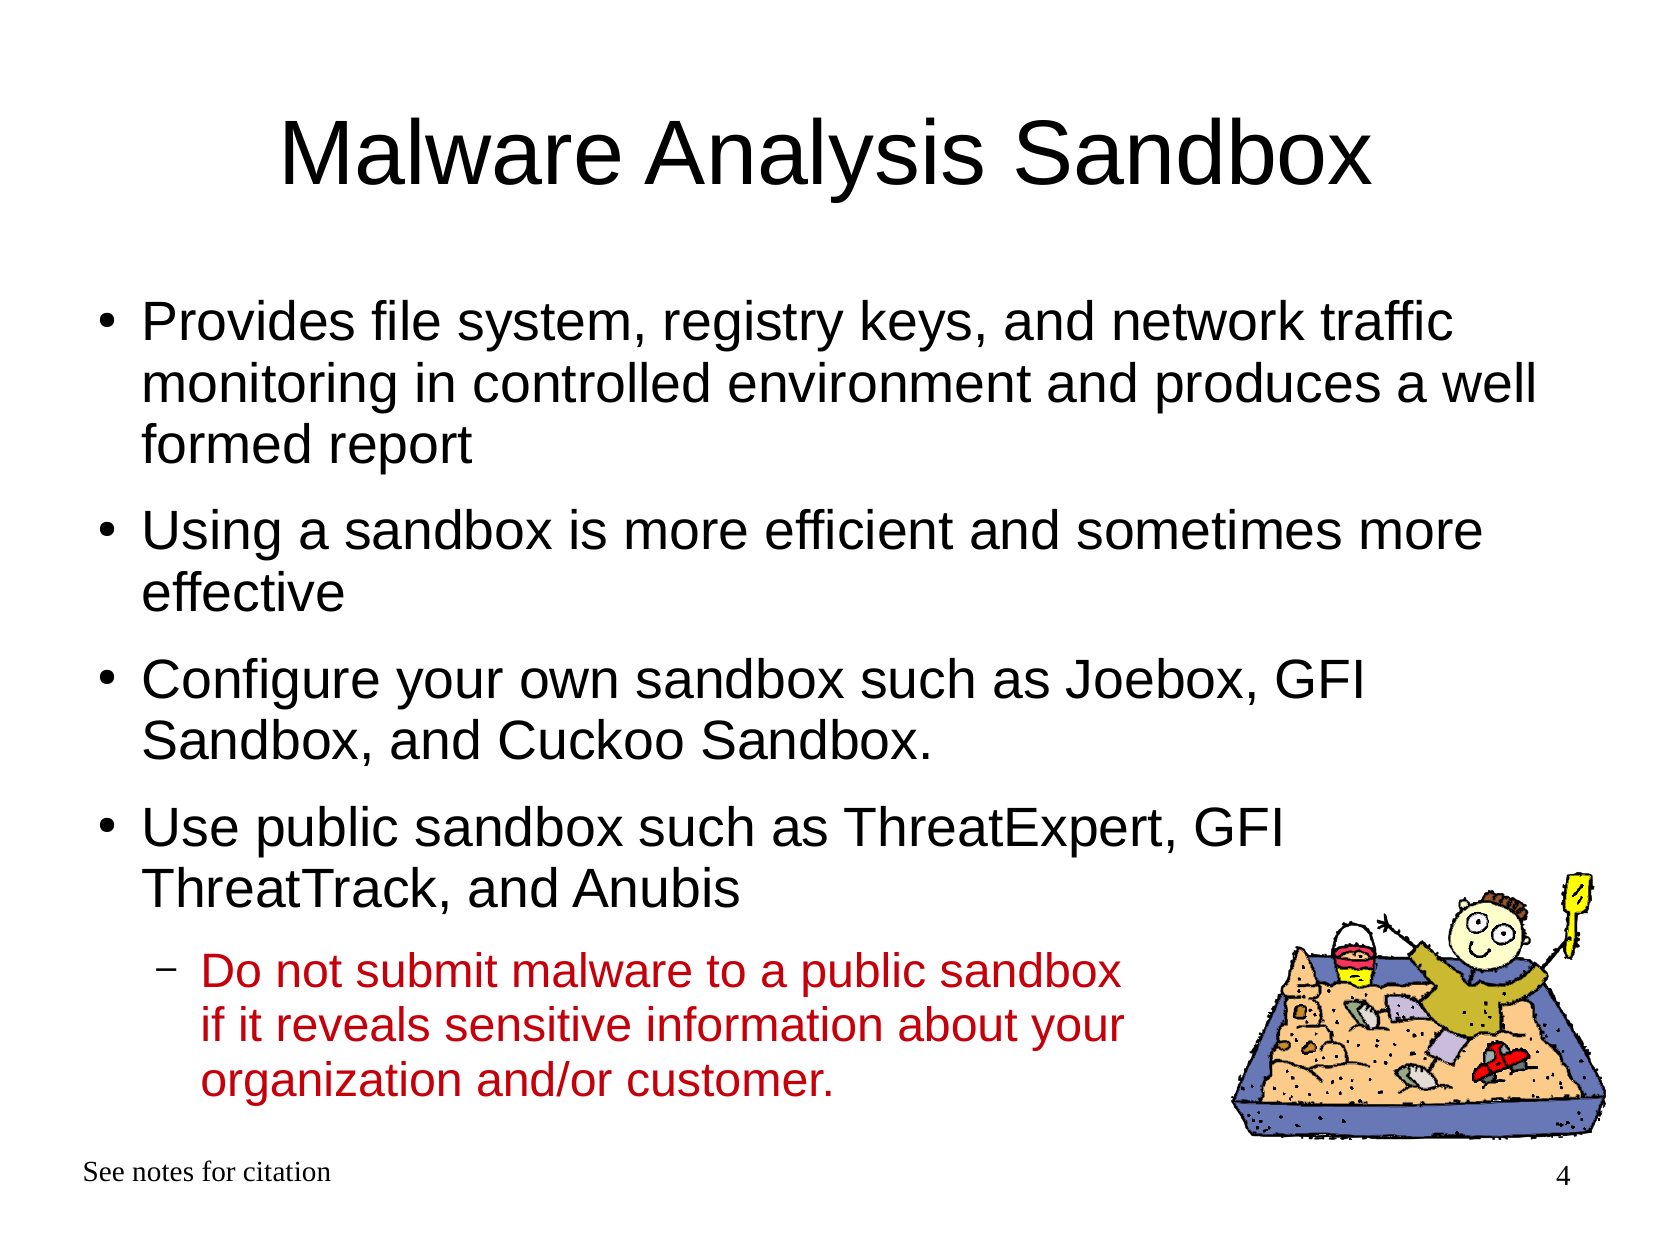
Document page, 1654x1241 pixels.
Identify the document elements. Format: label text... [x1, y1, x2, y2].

picture [1230, 871, 1606, 1141]
list Provides file system, registry keys, and network traffic monitoring in controlled environment and produces a well formed report Using a sandbox is more efficient and sometimes more effective Configure your own sandbox such as Joebox, GFI Sandbox, and Cuckoo Sandbox. Use public sandbox such as ThreatExpert, GFI ThreatTrack, and Anubis Do not submit malware to a public sandbox if it reveals sensitive information about your organization and/or customer. [82, 290, 1576, 1111]
title Malware Analysis Sandbox [82, 49, 1571, 257]
